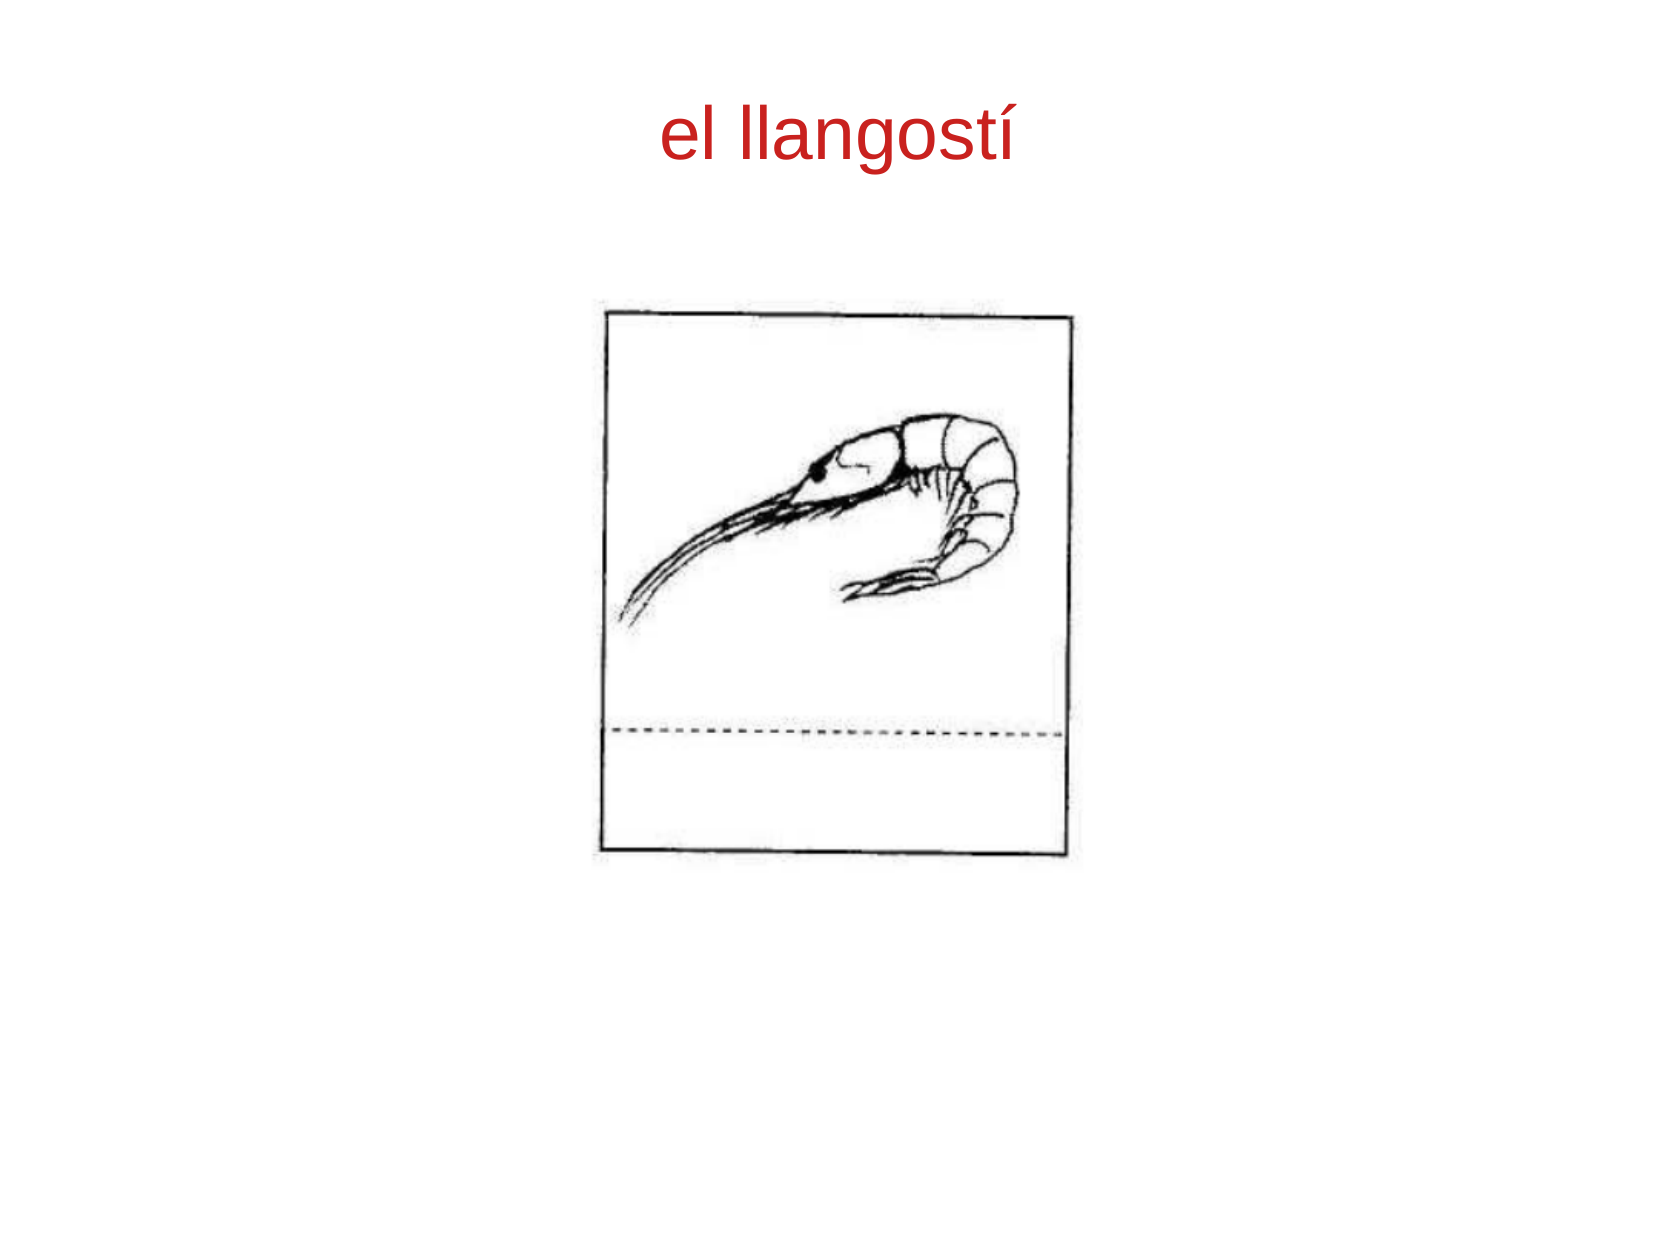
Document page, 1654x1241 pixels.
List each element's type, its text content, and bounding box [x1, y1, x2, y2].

text_box el llangostí [389, 58, 1288, 201]
picture [581, 291, 1094, 873]
